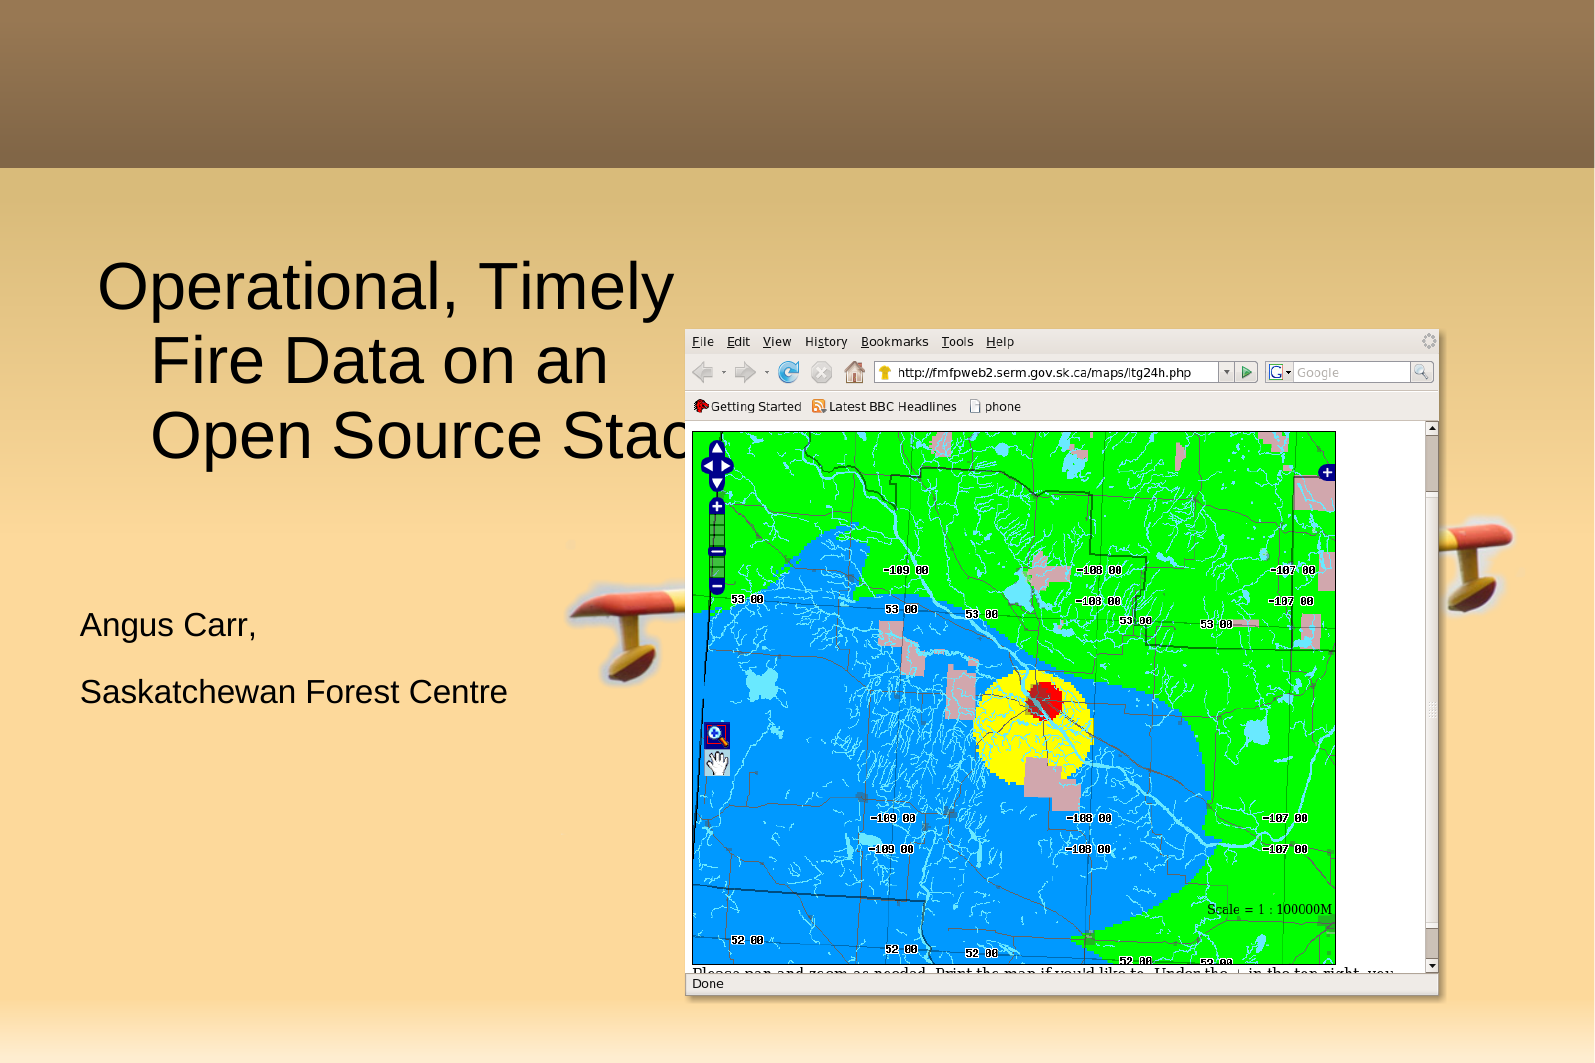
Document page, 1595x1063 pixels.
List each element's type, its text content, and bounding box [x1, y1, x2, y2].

list Operational, Timely Fire Data on an Open Source Stack Angus Carr, Saskatchewan Forest Centre [79, 248, 680, 936]
picture [0, 0, 1595, 1063]
